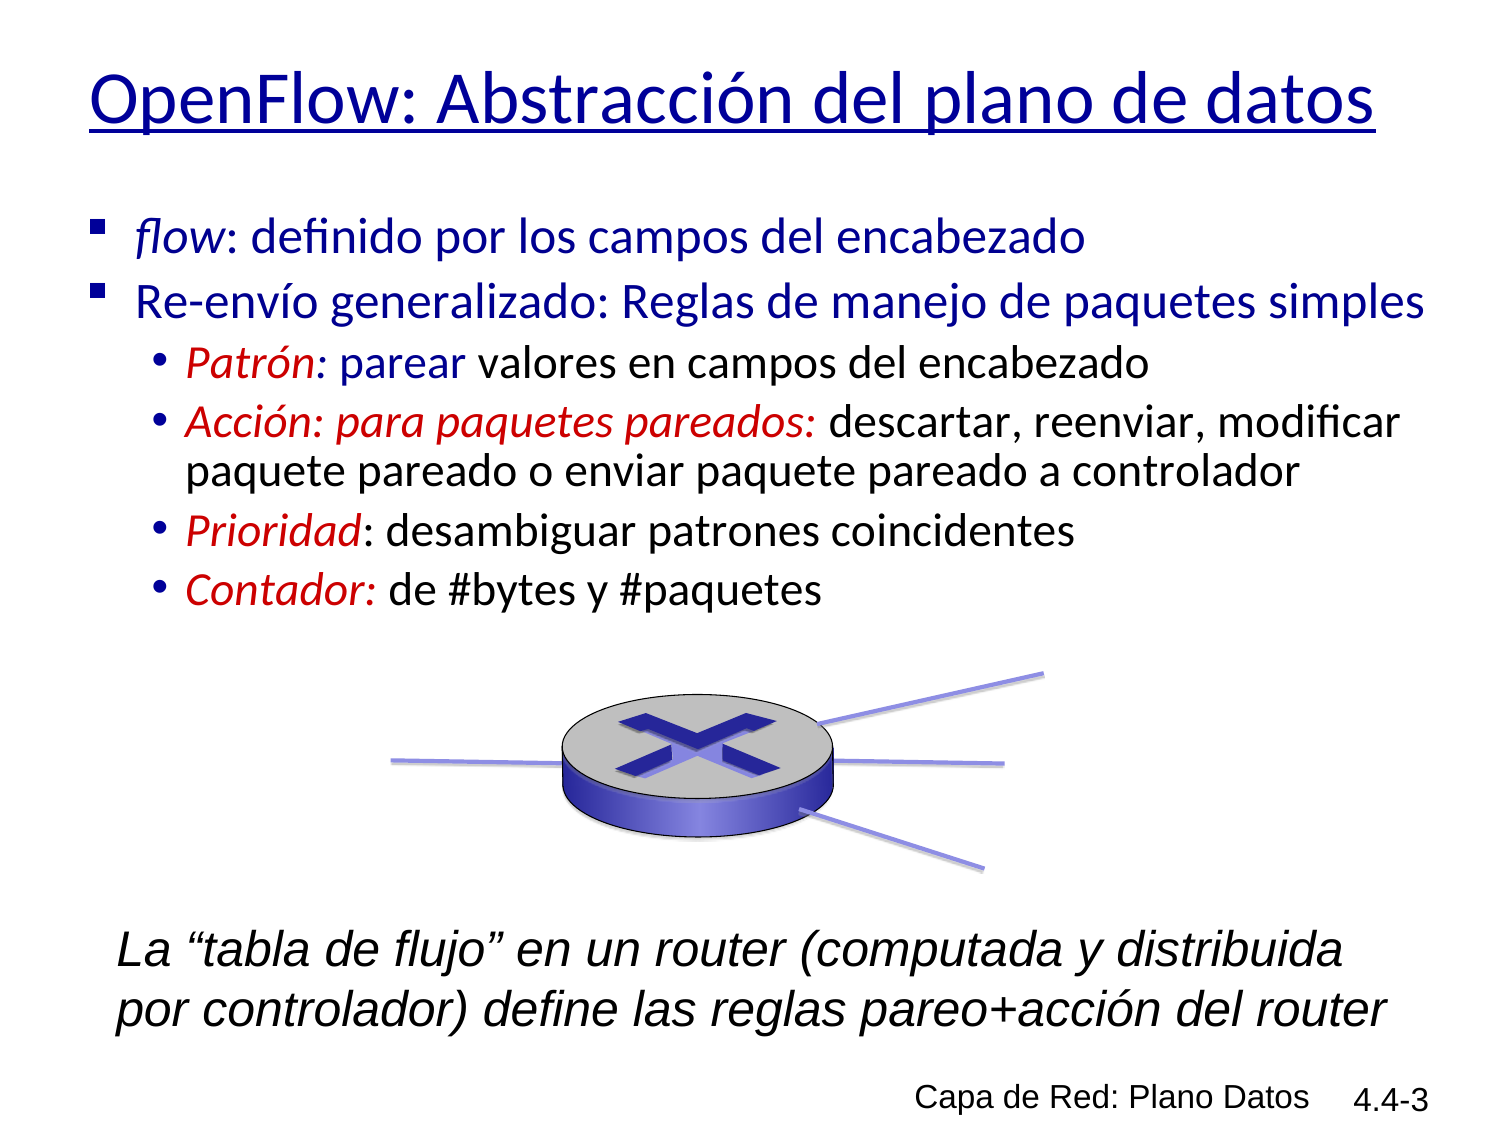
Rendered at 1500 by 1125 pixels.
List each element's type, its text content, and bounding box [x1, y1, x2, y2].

title OpenFlow: Abstracción del plano de datos [74, 0, 1459, 188]
text_box La “tabla de flujo” en un router (computada y distribuida por controlador) define las reglas pareo+acción del router [101, 908, 1438, 1045]
list flow: definido por los campos del encabezado Re-envío generalizado: Reglas de manejo de paquetes simples Patrón: parear valores en campos del encabezado Acción: para paquetes pareados: descartar, reenviar, modificar paquete pareado o enviar paquete pareado a controlador Prioridad: desambiguar patrones coincidentes Contador: de #bytes y #paquetes [70, 203, 1459, 672]
text_box [562, 694, 834, 837]
